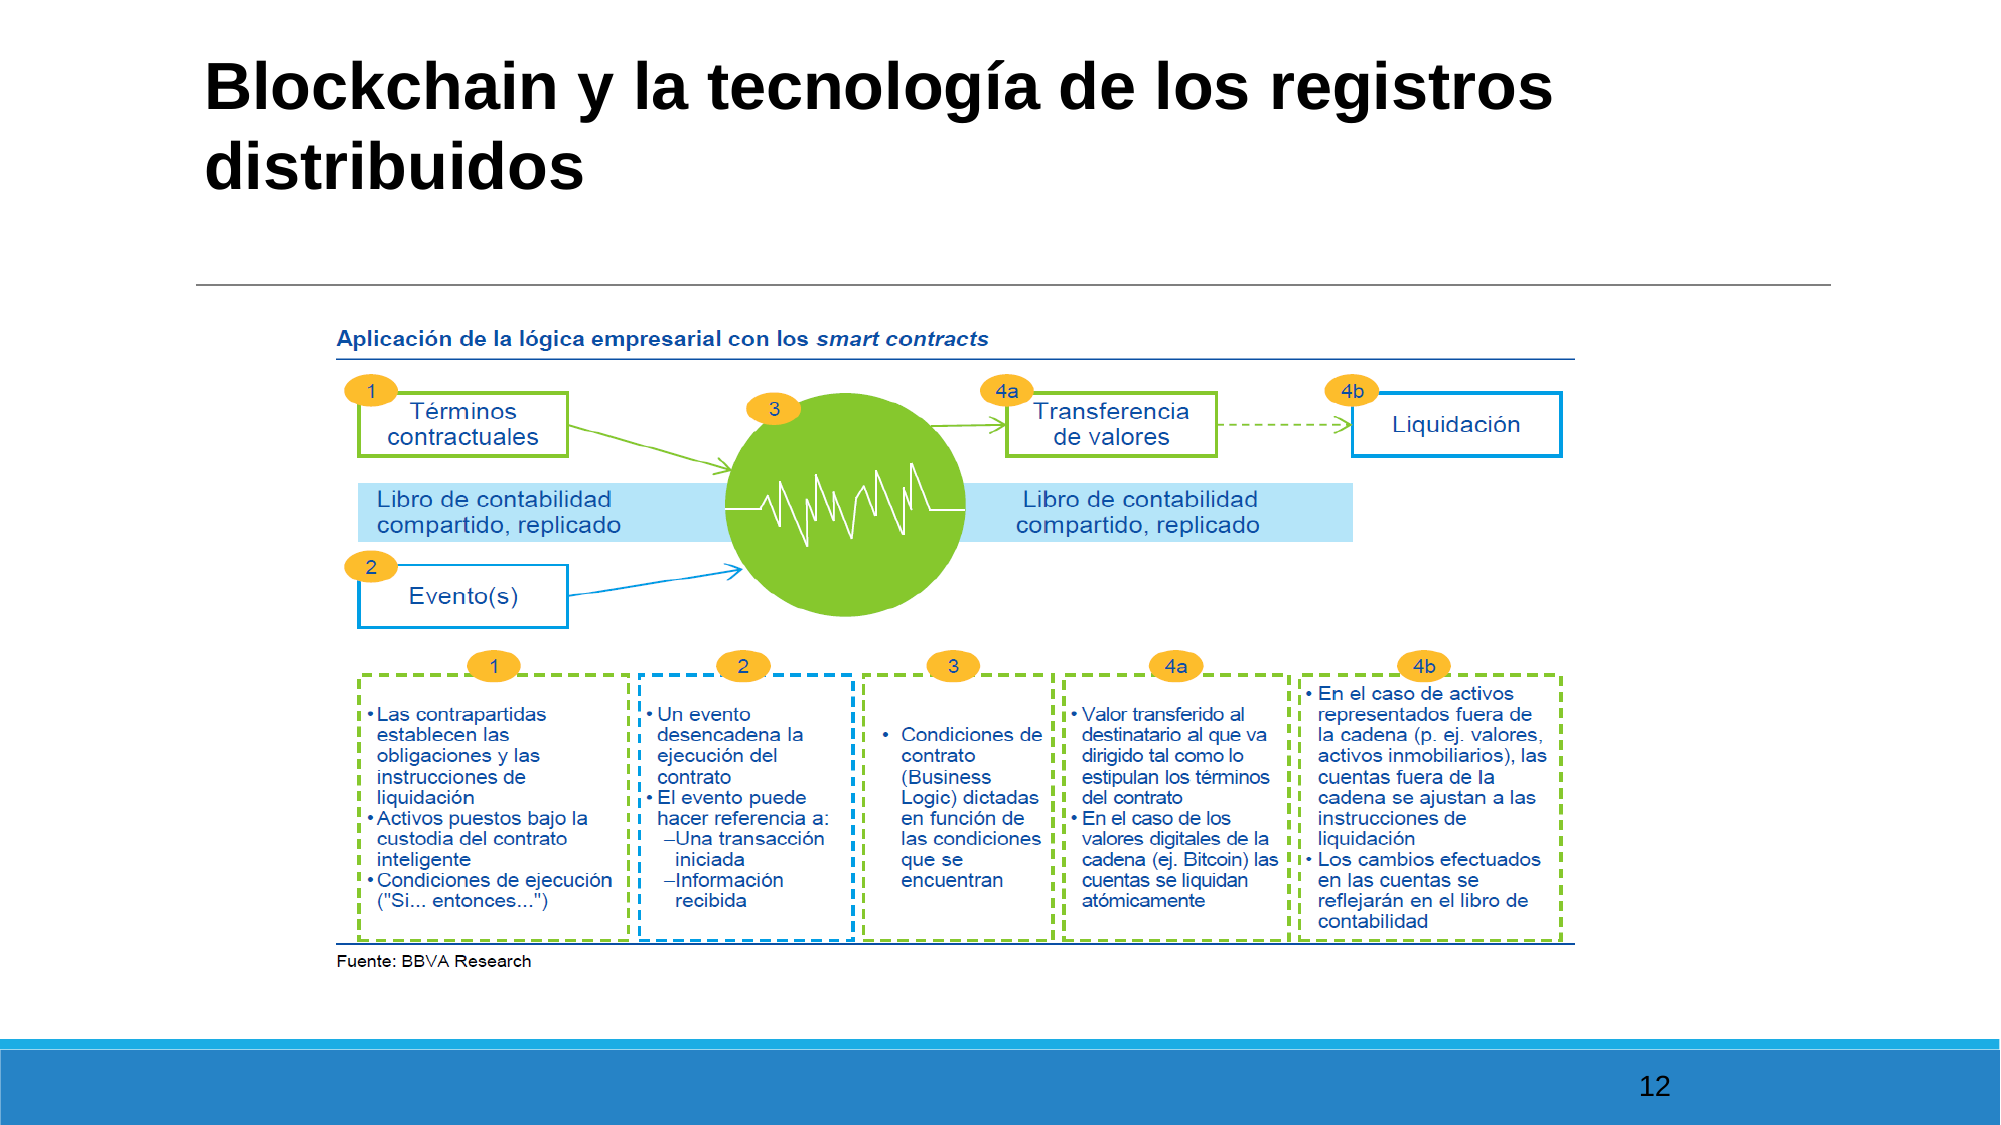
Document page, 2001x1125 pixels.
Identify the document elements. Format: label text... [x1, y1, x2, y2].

slide_number <número> [1624, 1059, 1840, 1120]
picture [321, 329, 1625, 990]
title Blockchain y la tecnología de los registros distribuidos [189, 35, 1840, 274]
